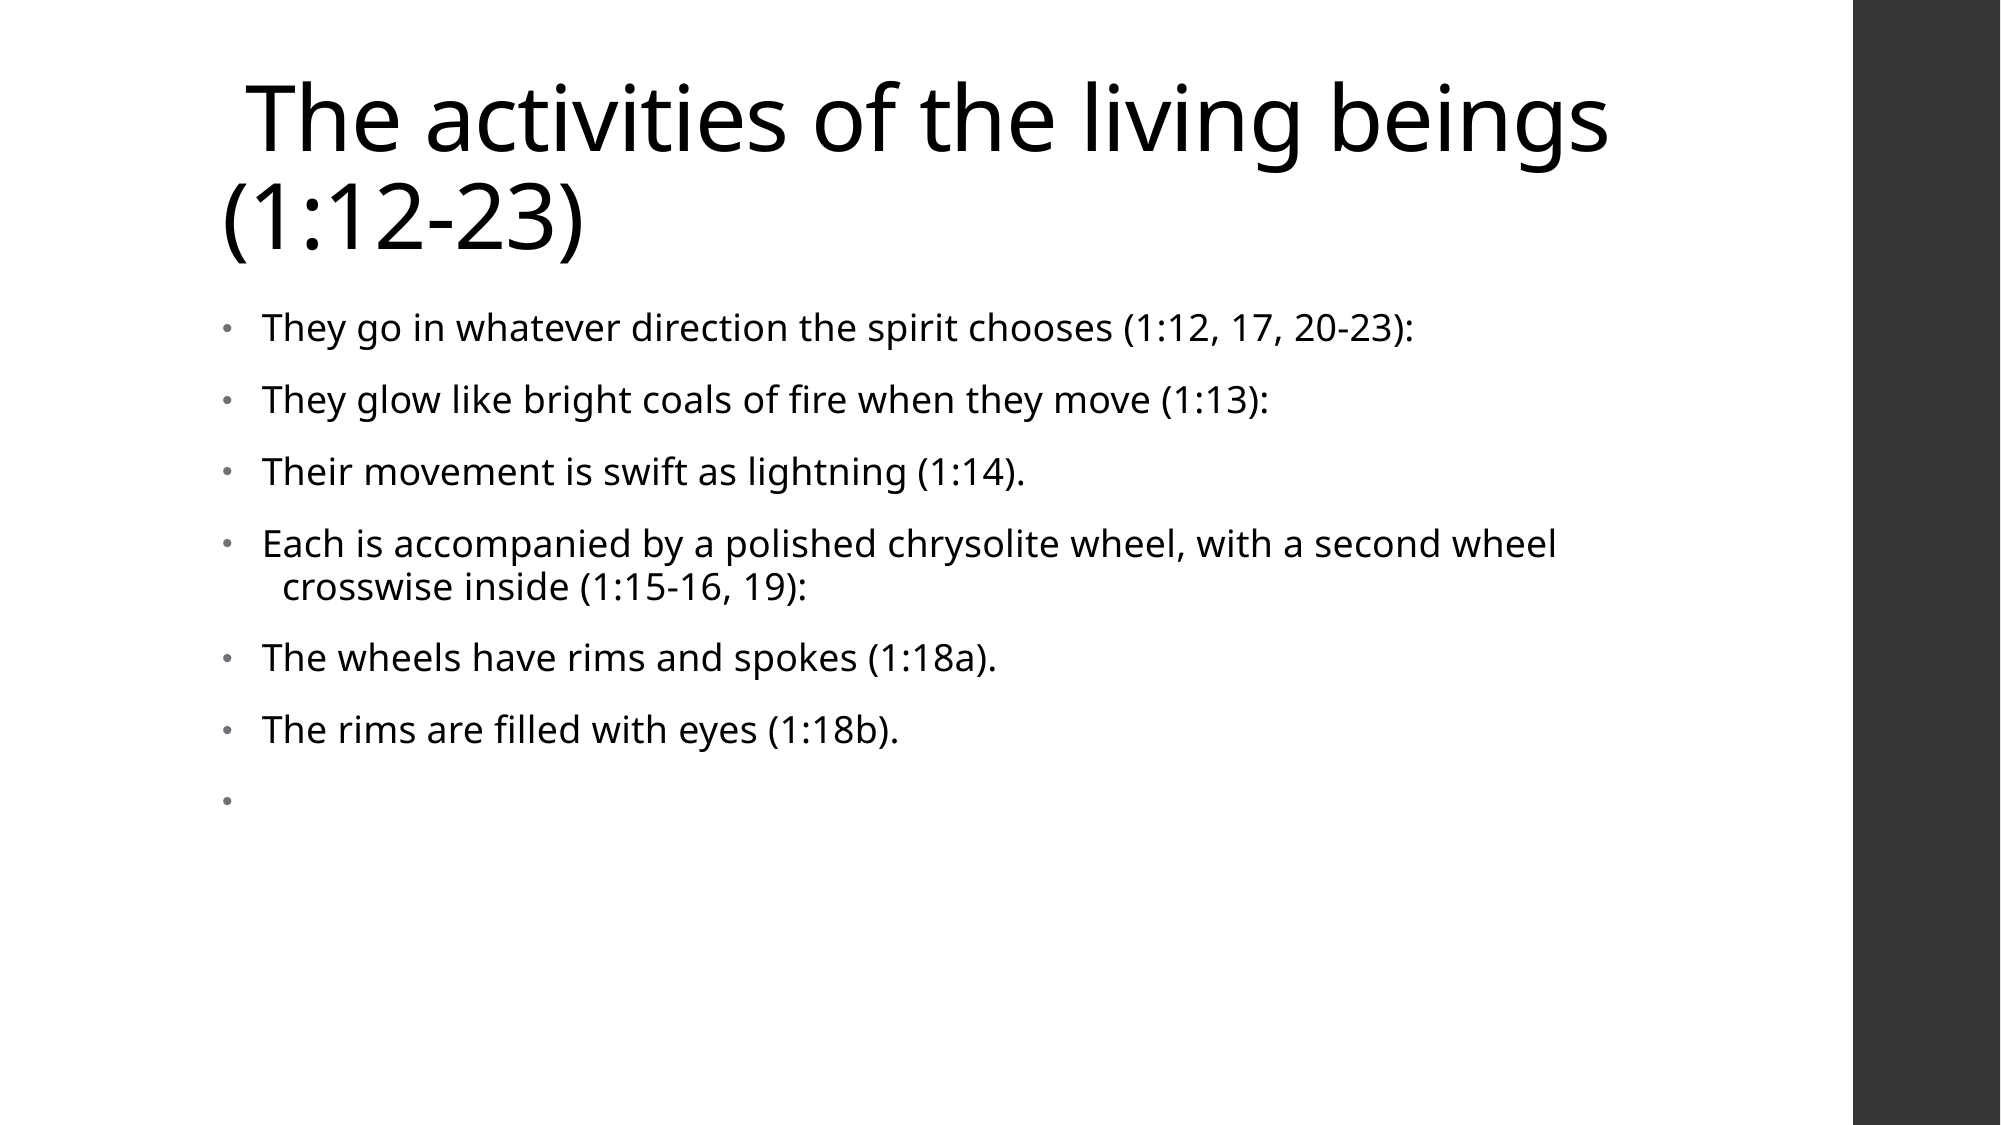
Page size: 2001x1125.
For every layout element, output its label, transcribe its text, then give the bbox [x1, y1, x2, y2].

list They go in whatever direction the spirit chooses (1:12, 17, 20-23): They glow like bright coals of fire when they move (1:13): Their movement is swift as lightning (1:14). Each is accompanied by a polished chrysolite wheel, with a second wheel crosswise inside (1:15-16, 19): The wheels have rims and spokes (1:18a). The rims are filled with eyes (1:18b). [206, 299, 1617, 1014]
title The activities of the living beings (1:12-23) [206, 60, 1797, 278]
